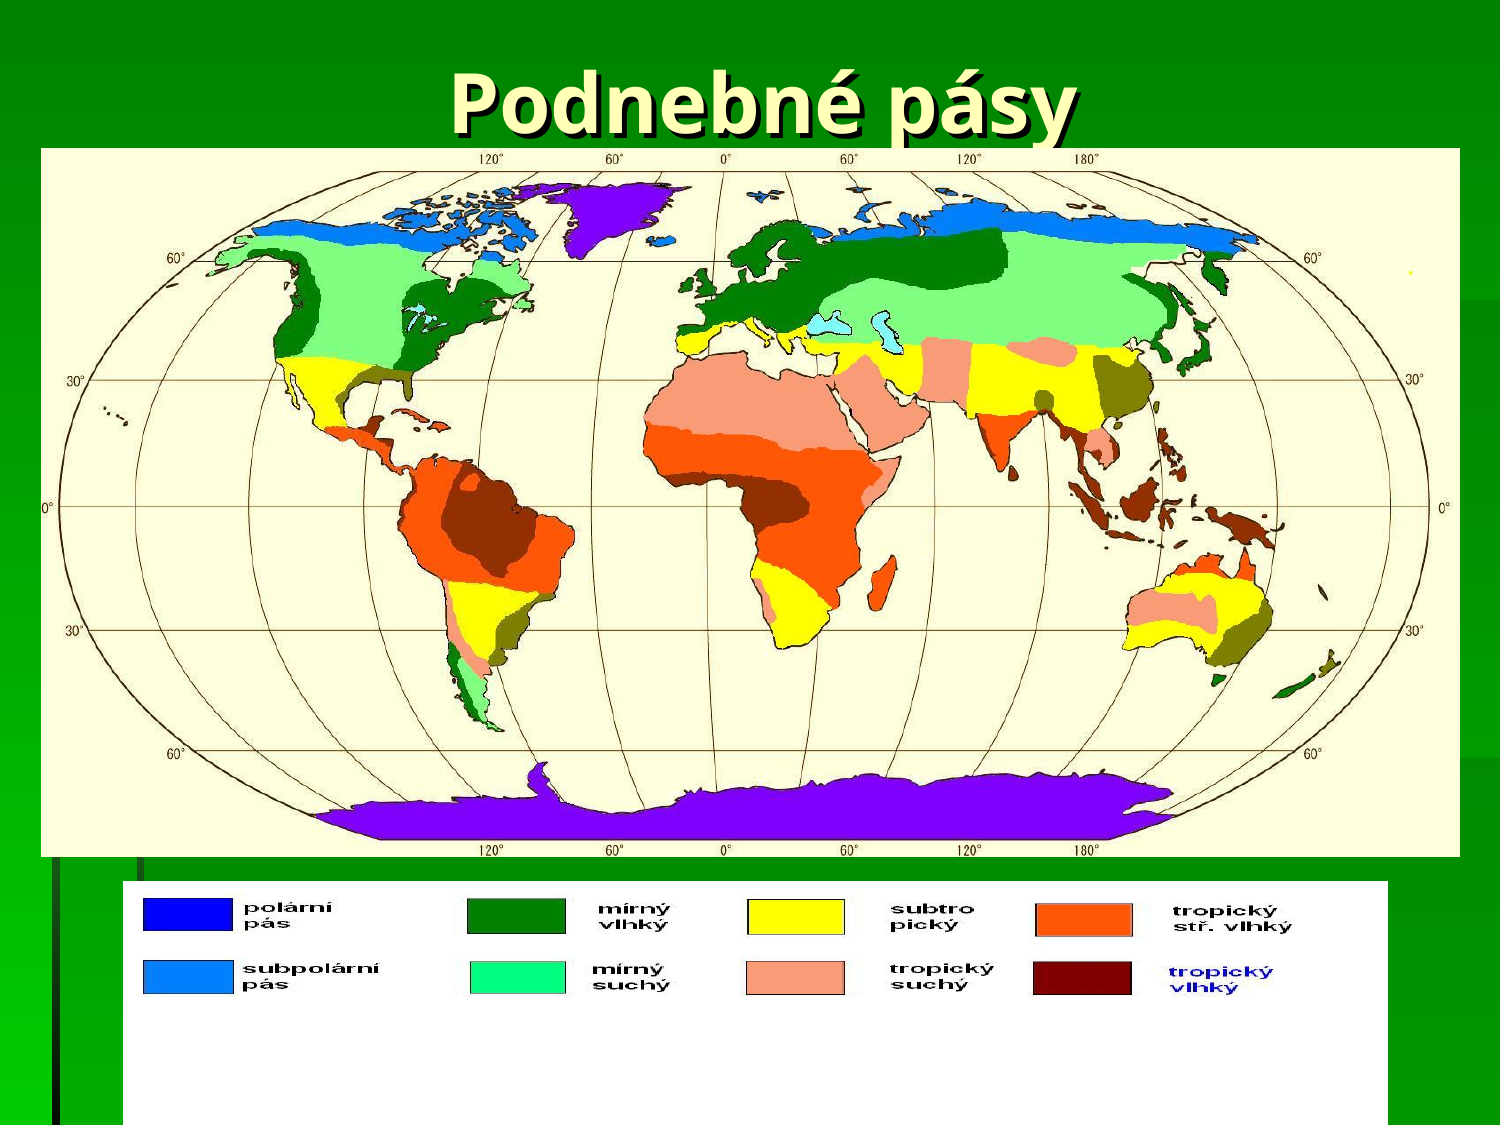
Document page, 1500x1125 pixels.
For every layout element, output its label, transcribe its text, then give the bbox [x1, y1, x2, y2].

title Podnebné pásy [75, 40, 1451, 148]
picture [123, 881, 1388, 1125]
picture [41, 149, 1460, 857]
